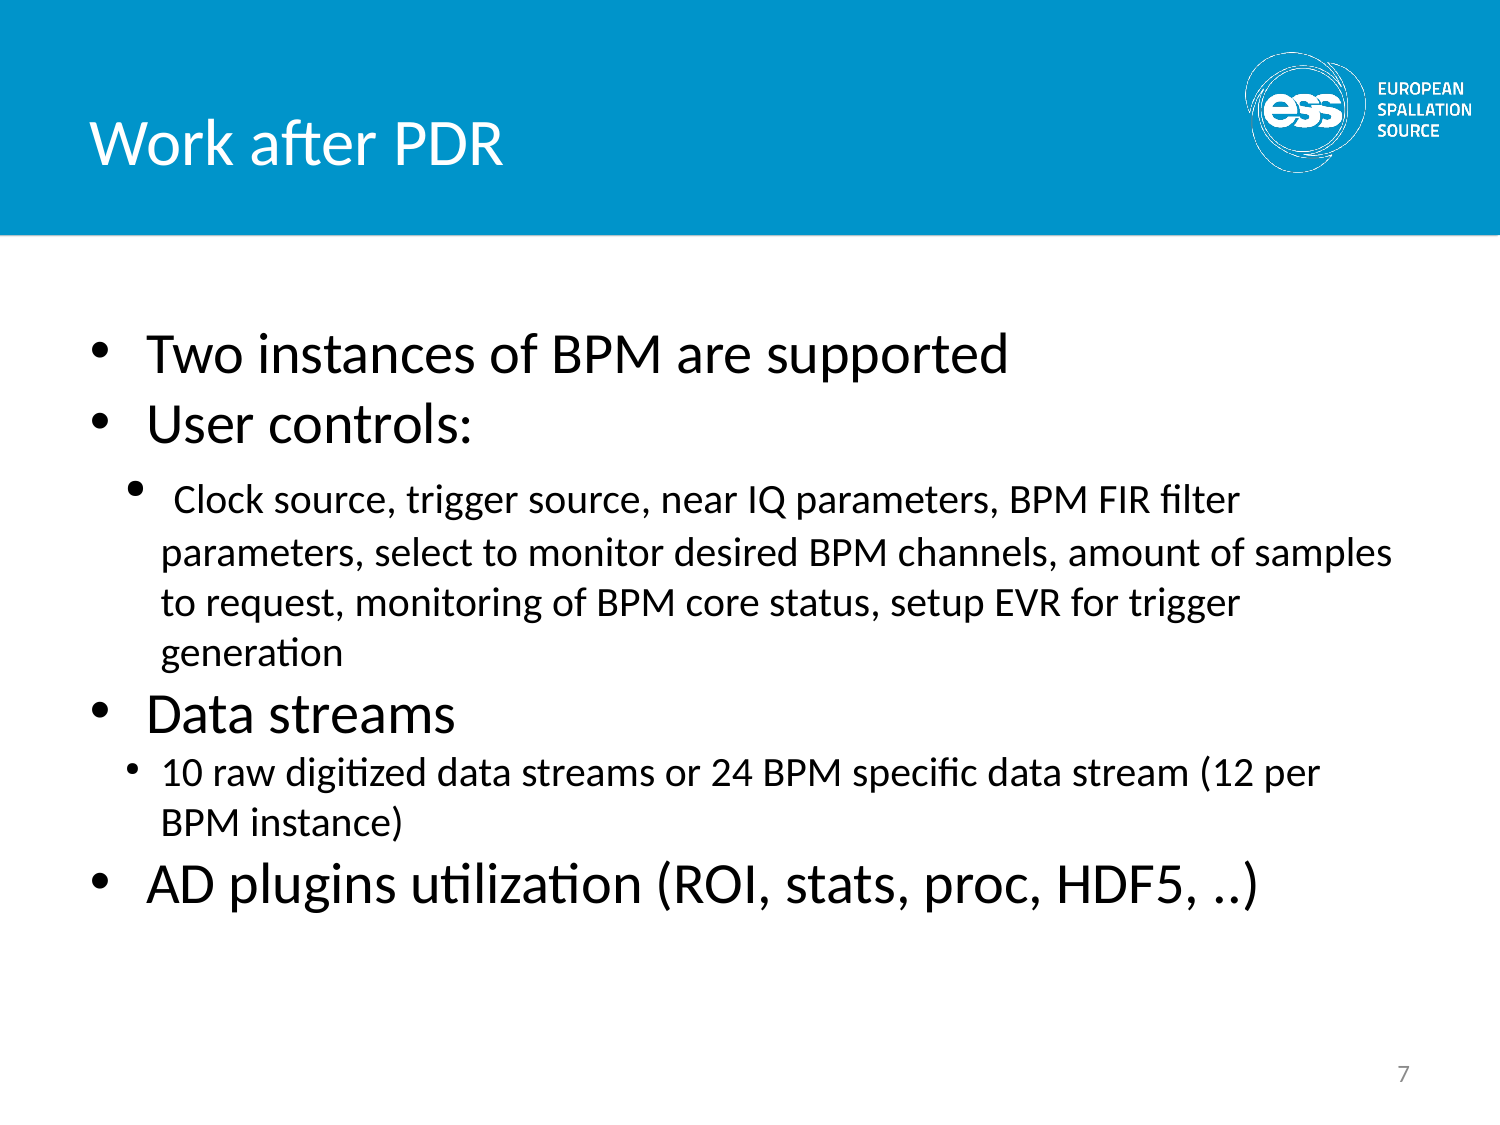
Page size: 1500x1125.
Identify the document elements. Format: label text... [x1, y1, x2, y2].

picture [1389, 104, 1393, 115]
picture [1423, 83, 1430, 94]
picture [1432, 125, 1438, 136]
picture [1418, 104, 1423, 115]
picture [1398, 109, 1406, 115]
picture [1436, 104, 1444, 115]
picture [1454, 83, 1458, 94]
picture [1409, 104, 1415, 115]
picture [1422, 125, 1428, 134]
picture [1264, 94, 1342, 127]
picture [1443, 86, 1450, 93]
picture [1400, 83, 1407, 94]
text_box Work after PDR [75, 45, 1246, 233]
text_box Two instances of BPM are supported User controls: Clock source, trigger source, near IQ parameters, BPM FIR filter parameters, select to monitor desired BPM channels, amount of samples to request, monitoring of BPM core status, setup EVR for trigger generation Data streams 10 raw digitized data streams or 24 BPM specific data stream (12 per BPM instance) AD plugins utilization (ROI, stats, proc, HDF5, ..) [74, 262, 1425, 1005]
picture [1379, 83, 1385, 94]
text_box <number> [1074, 1042, 1425, 1103]
